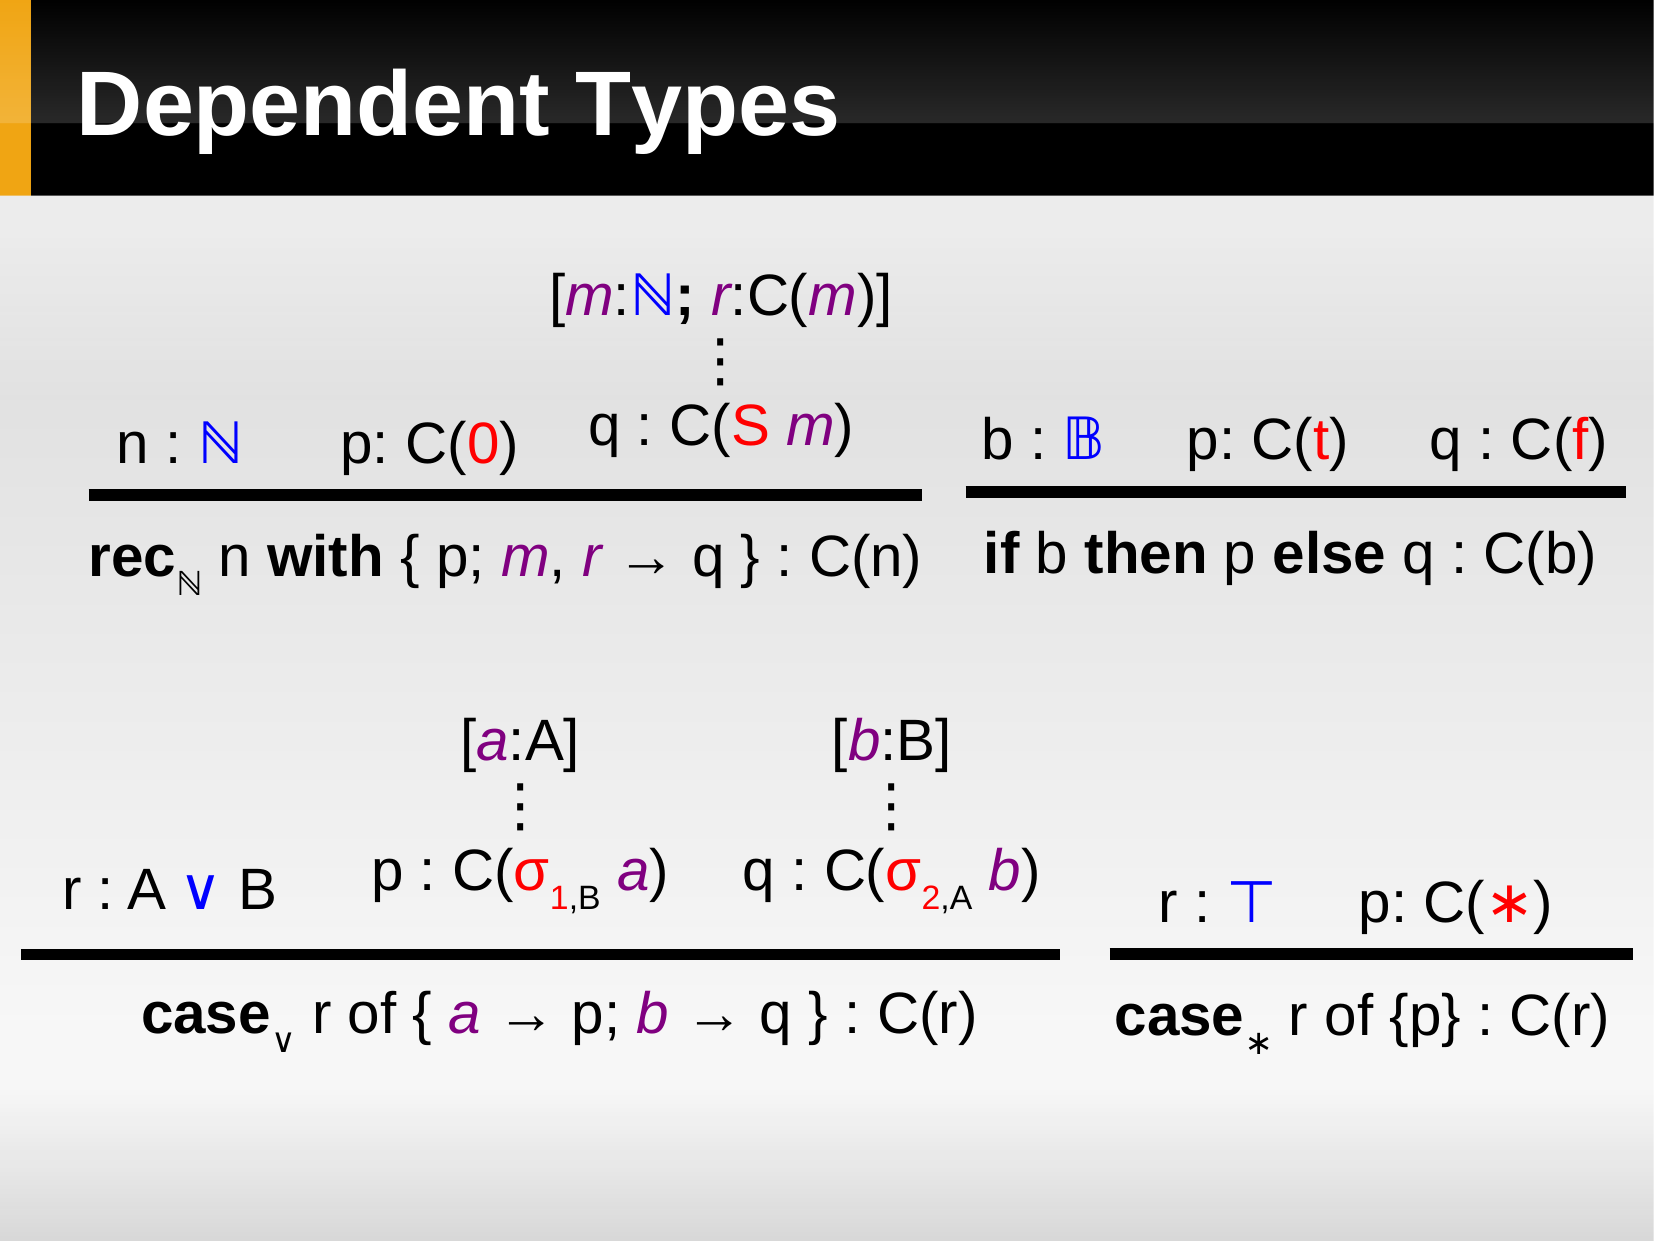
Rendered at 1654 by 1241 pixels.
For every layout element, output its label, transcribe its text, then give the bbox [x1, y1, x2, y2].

text_box case∗ r of {p} : C(r) [1099, 975, 1637, 1077]
text_box recℕ n with { p; m, r → q } : C(n) [73, 516, 945, 624]
text_box [m:ℕ; r:C(m)] ⋮ q : C(S m) [534, 255, 941, 501]
text_box case∨ r of { a → p; b → q } : C(r) [126, 972, 974, 1074]
text_box r : A ∨ B [47, 849, 315, 937]
text_box [a:A] ⋮ p : C(σ1,B a) [356, 700, 690, 948]
title Dependent Types [76, 0, 1565, 208]
text_box b : 𝔹 p: C(t) q : C(f) [966, 399, 1654, 491]
text_box if b then p else q : C(b) [969, 513, 1621, 604]
text_box [b:B] ⋮ q : C(σ2,A b) [728, 700, 1070, 948]
text_box r : ⊤ p: C(∗) [1143, 862, 1577, 948]
text_box n : ℕ p: C(0) [101, 402, 534, 489]
picture [0, 0, 1654, 1241]
